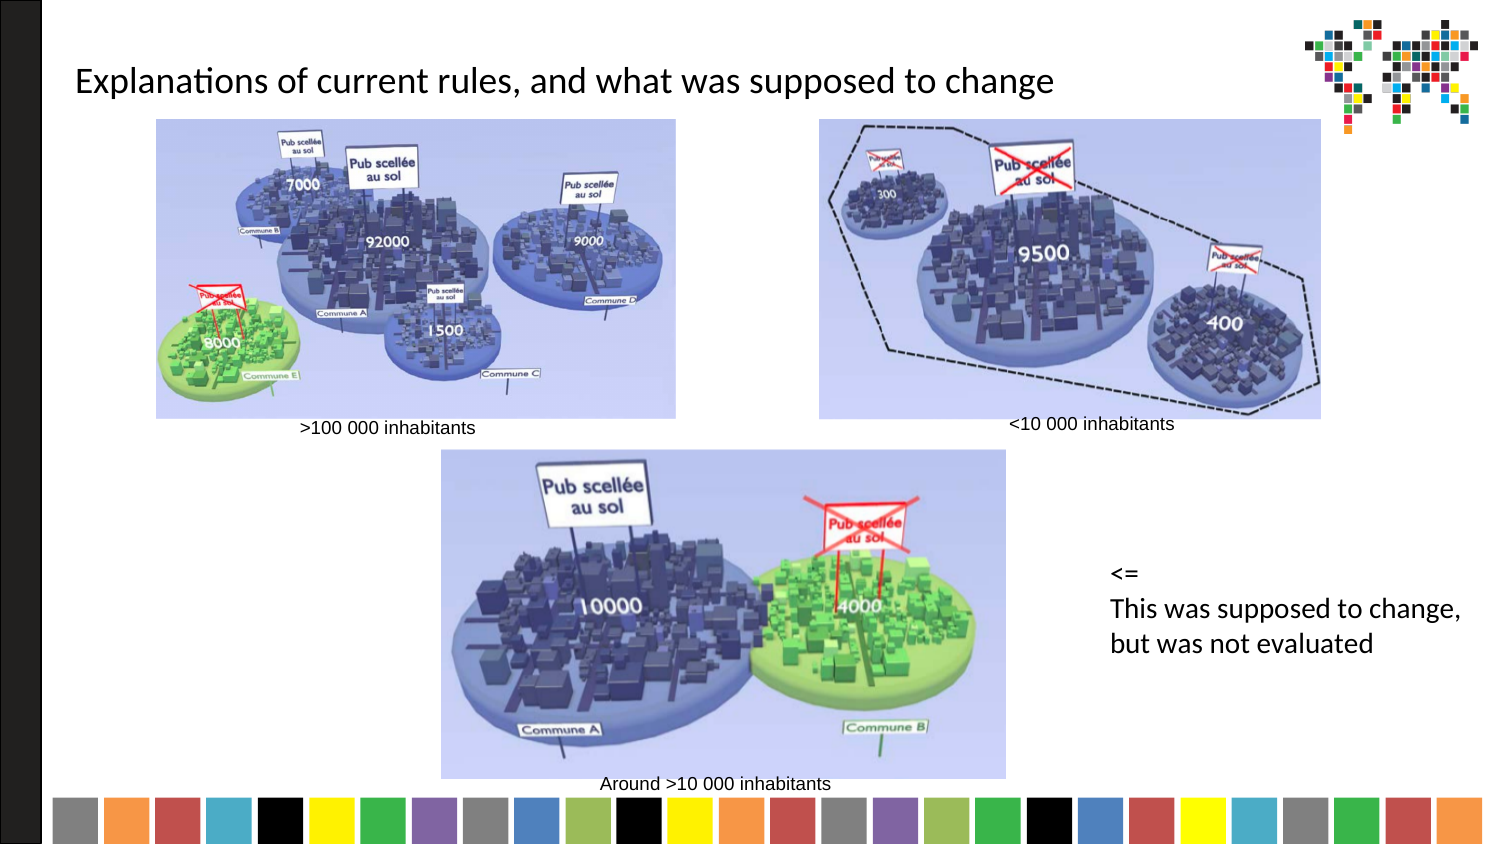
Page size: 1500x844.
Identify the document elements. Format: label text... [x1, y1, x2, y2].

text_box <10 000 inhabitants [994, 390, 1201, 450]
text_box >100 000 inhabitants [285, 393, 502, 454]
picture [819, 20, 1478, 421]
text_box Explanations of current rules, and what was supposed to change [75, 8, 1296, 149]
picture [441, 449, 1006, 779]
picture [156, 149, 676, 419]
text_box <= This was supposed to change, but was not evaluated [1110, 584, 1470, 629]
text_box Around >10 000 inhabitants [585, 750, 857, 810]
